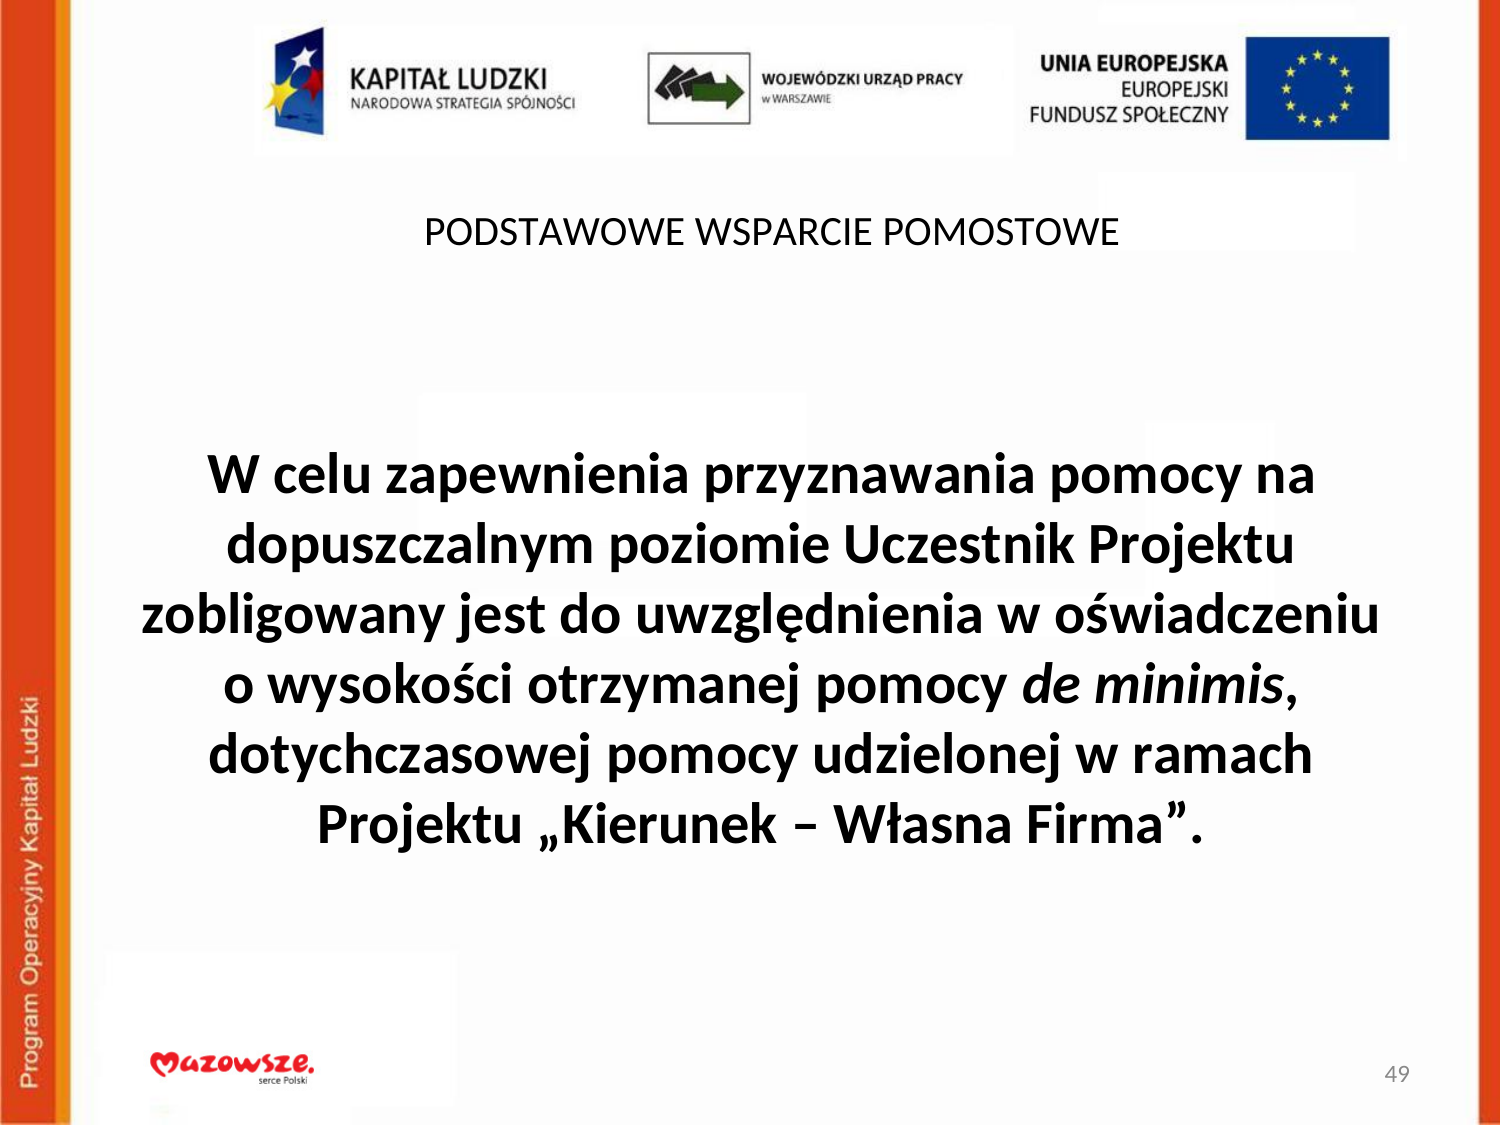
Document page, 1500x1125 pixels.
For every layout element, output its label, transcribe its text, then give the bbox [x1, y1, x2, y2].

text_box <numer> [1074, 1042, 1426, 1103]
title W celu zapewnienia przyznawania pomocy na dopuszczalnym poziomie Uczestnik Projektu zobligowany jest do uwzględnienia w oświadczeniu o wysokości otrzymanej pomocy de minimis, dotychczasowej pomocy udzielonej w ramach Projektu „Kierunek – Własna Firma”. [112, 278, 1411, 1012]
picture [0, 0, 1500, 1125]
text_box PODSTAWOWE WSPARCIE POMOSTOWE [194, 196, 1351, 256]
